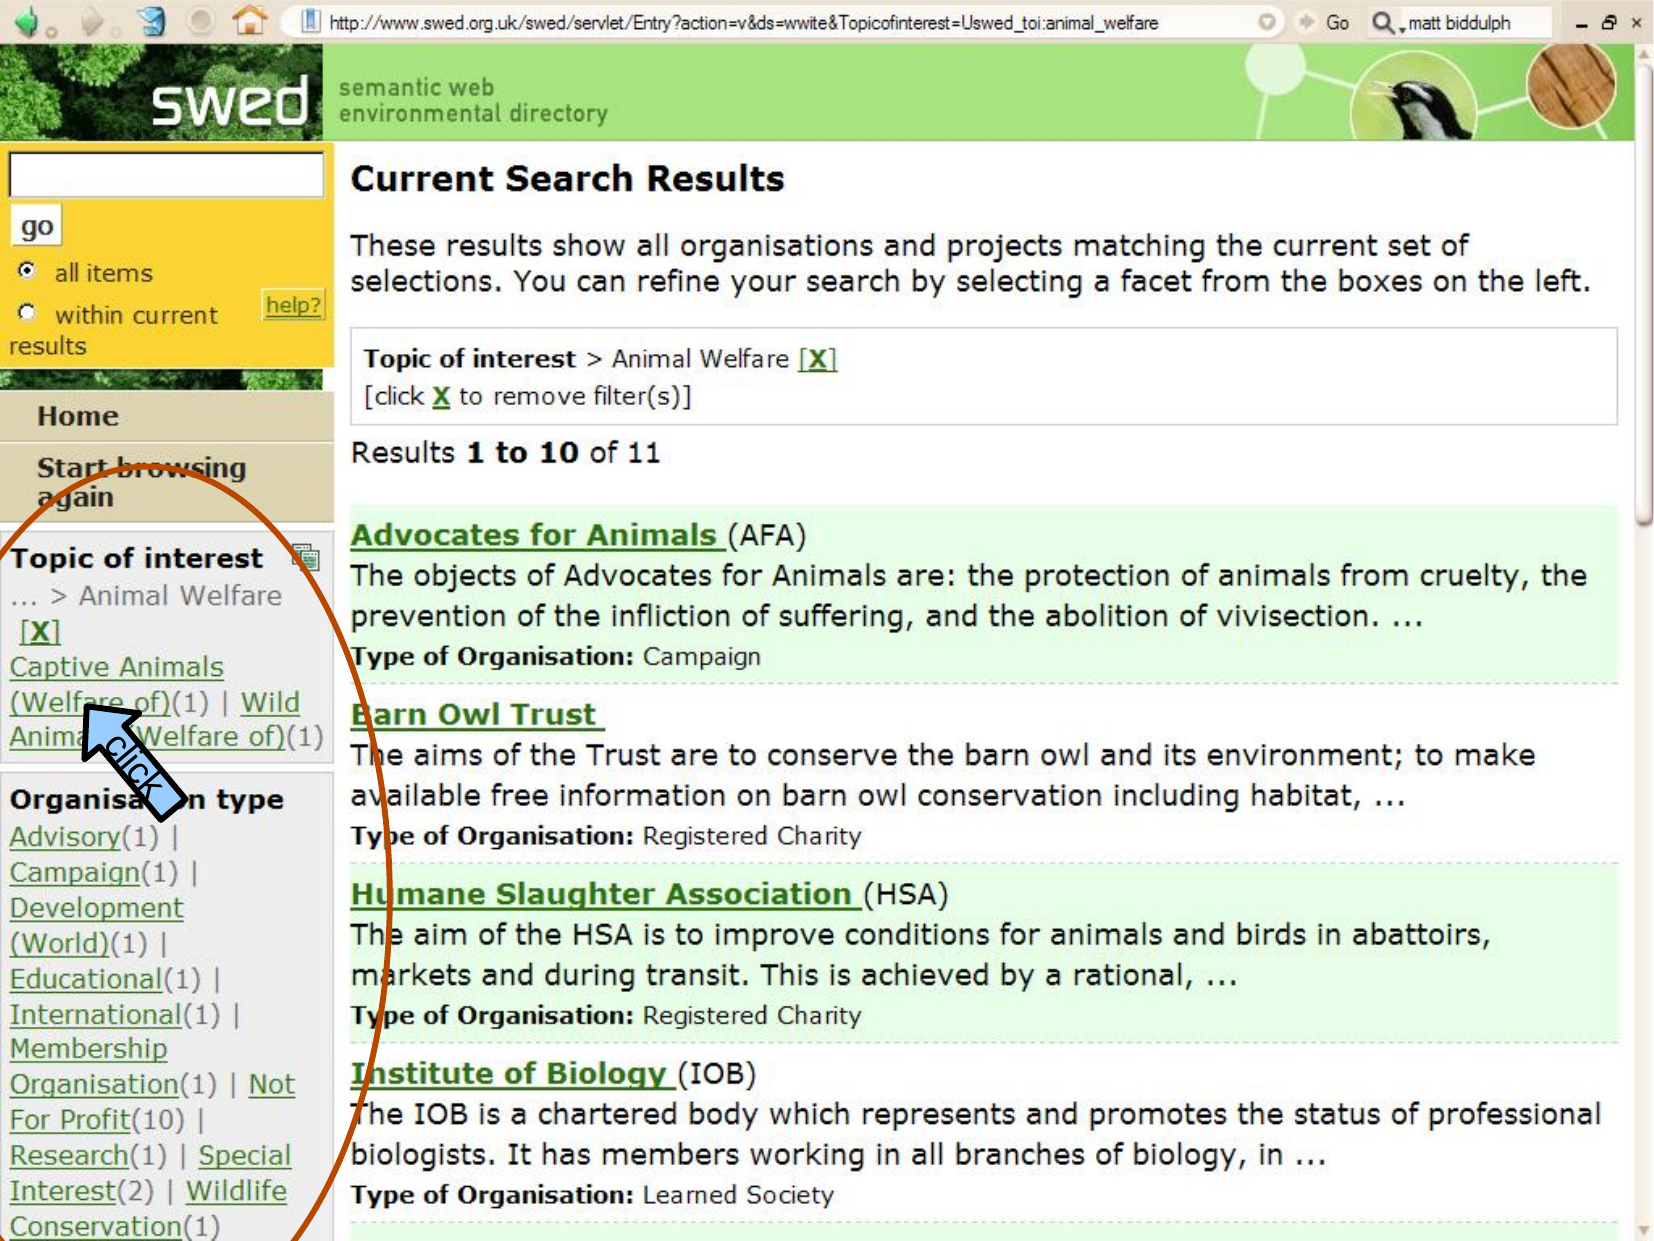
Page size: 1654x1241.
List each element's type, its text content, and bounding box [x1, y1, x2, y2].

text_box click [84, 706, 186, 820]
picture [0, 470, 386, 1241]
picture [0, 0, 1654, 1241]
